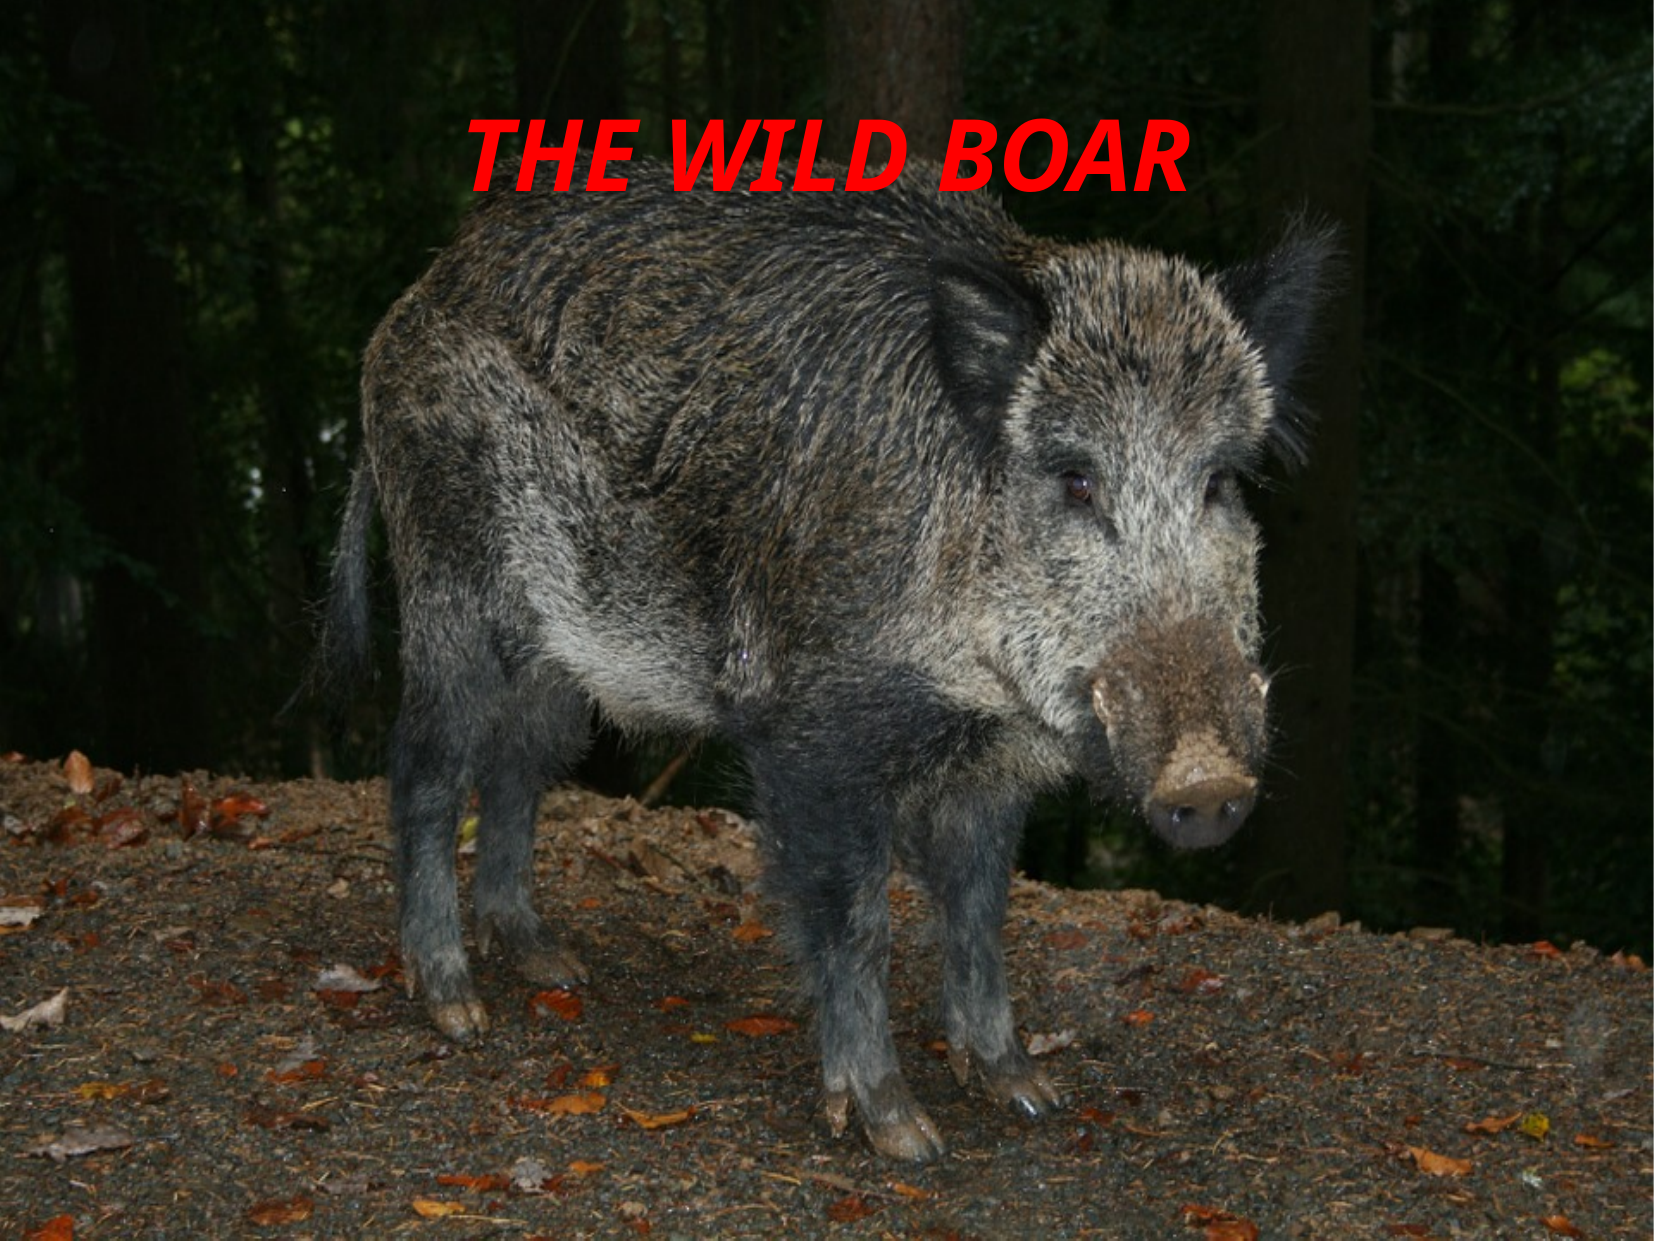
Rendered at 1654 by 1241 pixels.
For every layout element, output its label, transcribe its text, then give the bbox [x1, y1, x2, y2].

picture [0, 0, 1654, 1241]
title THE WILD BOAR [82, 49, 1571, 257]
